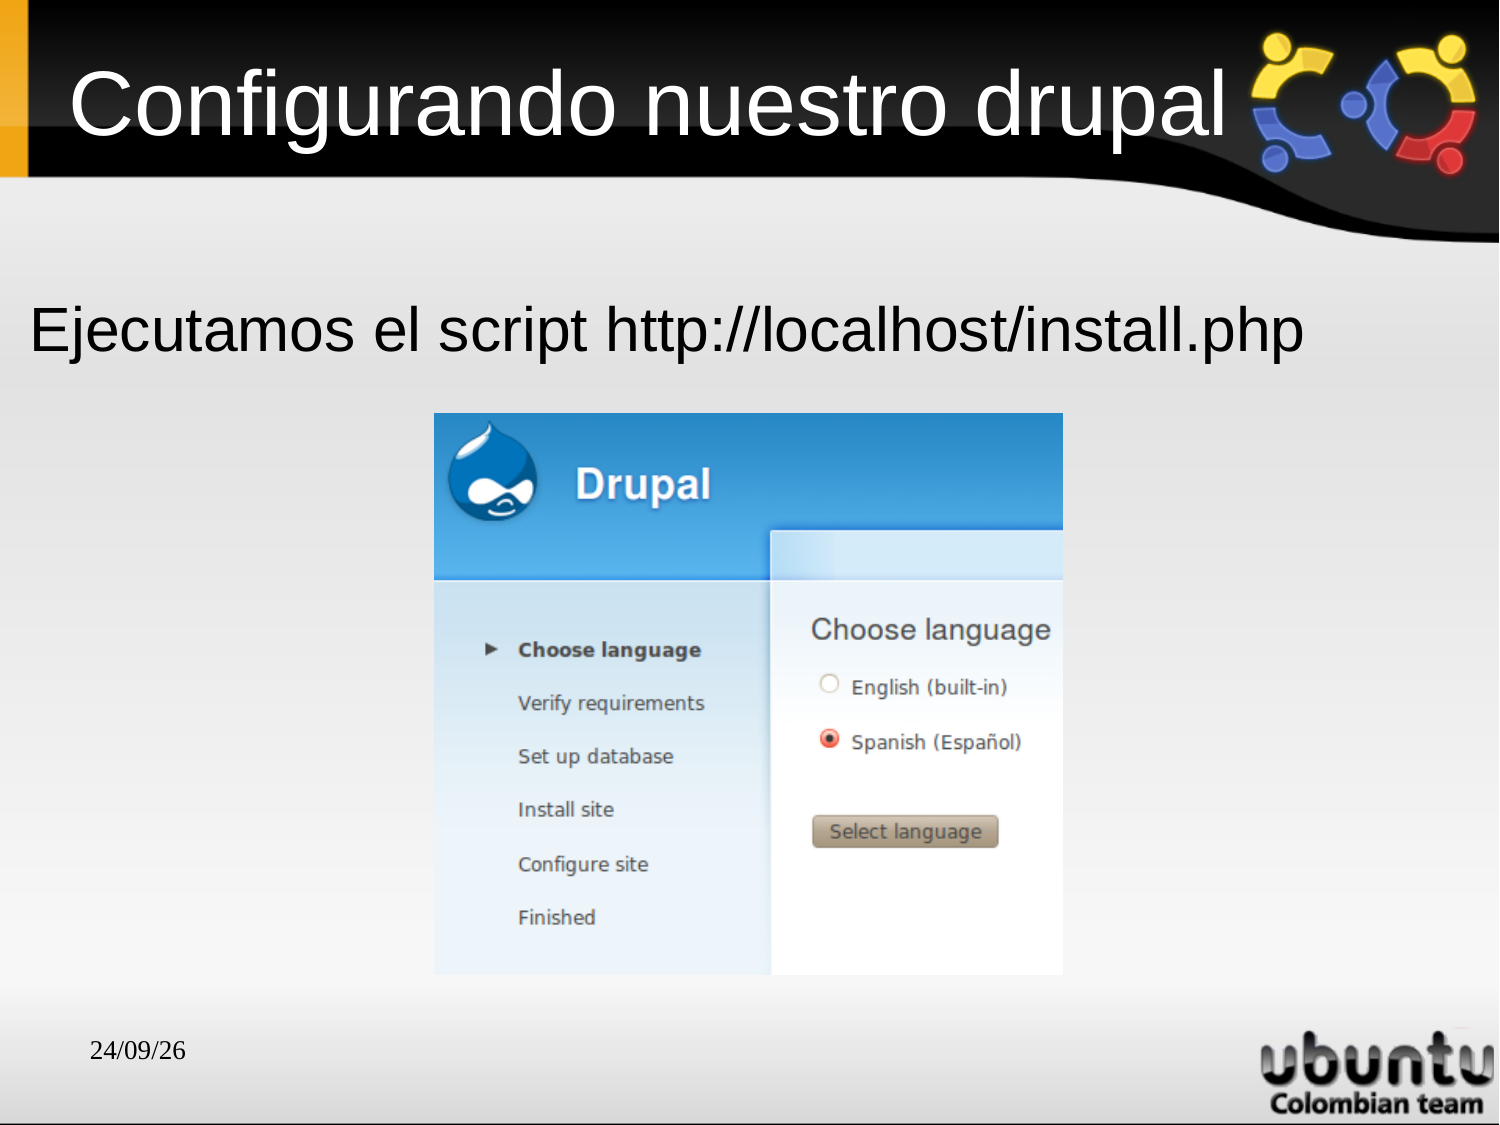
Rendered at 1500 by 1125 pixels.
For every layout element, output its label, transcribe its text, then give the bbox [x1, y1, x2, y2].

title Configurando nuestro drupal [59, 29, 1241, 178]
picture [0, 0, 1499, 1125]
title Ejecutamos el script http://localhost/install.php [29, 216, 1447, 443]
